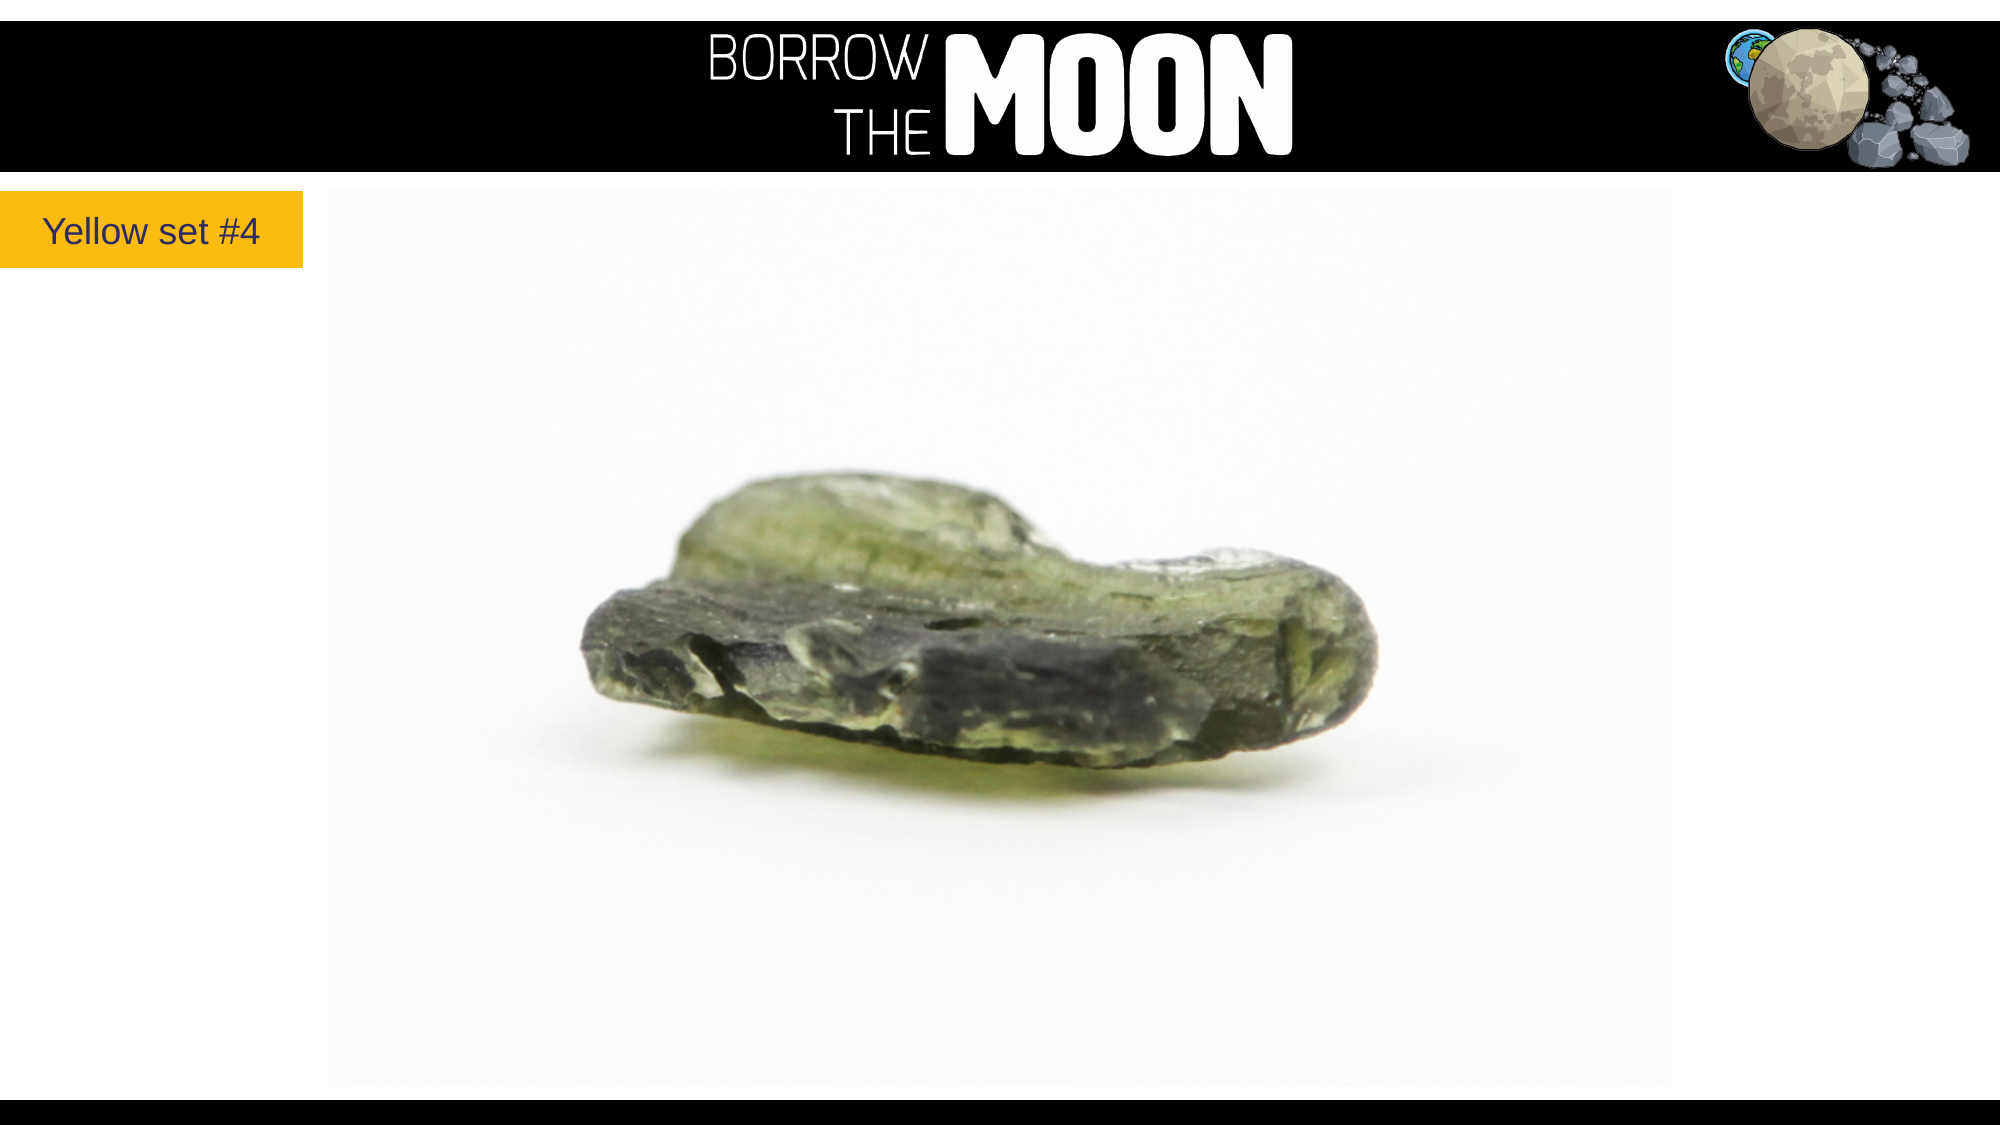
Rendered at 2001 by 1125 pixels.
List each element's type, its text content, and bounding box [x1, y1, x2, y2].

text_box Yellow set #4 [0, 191, 303, 268]
picture [328, 190, 1672, 1087]
